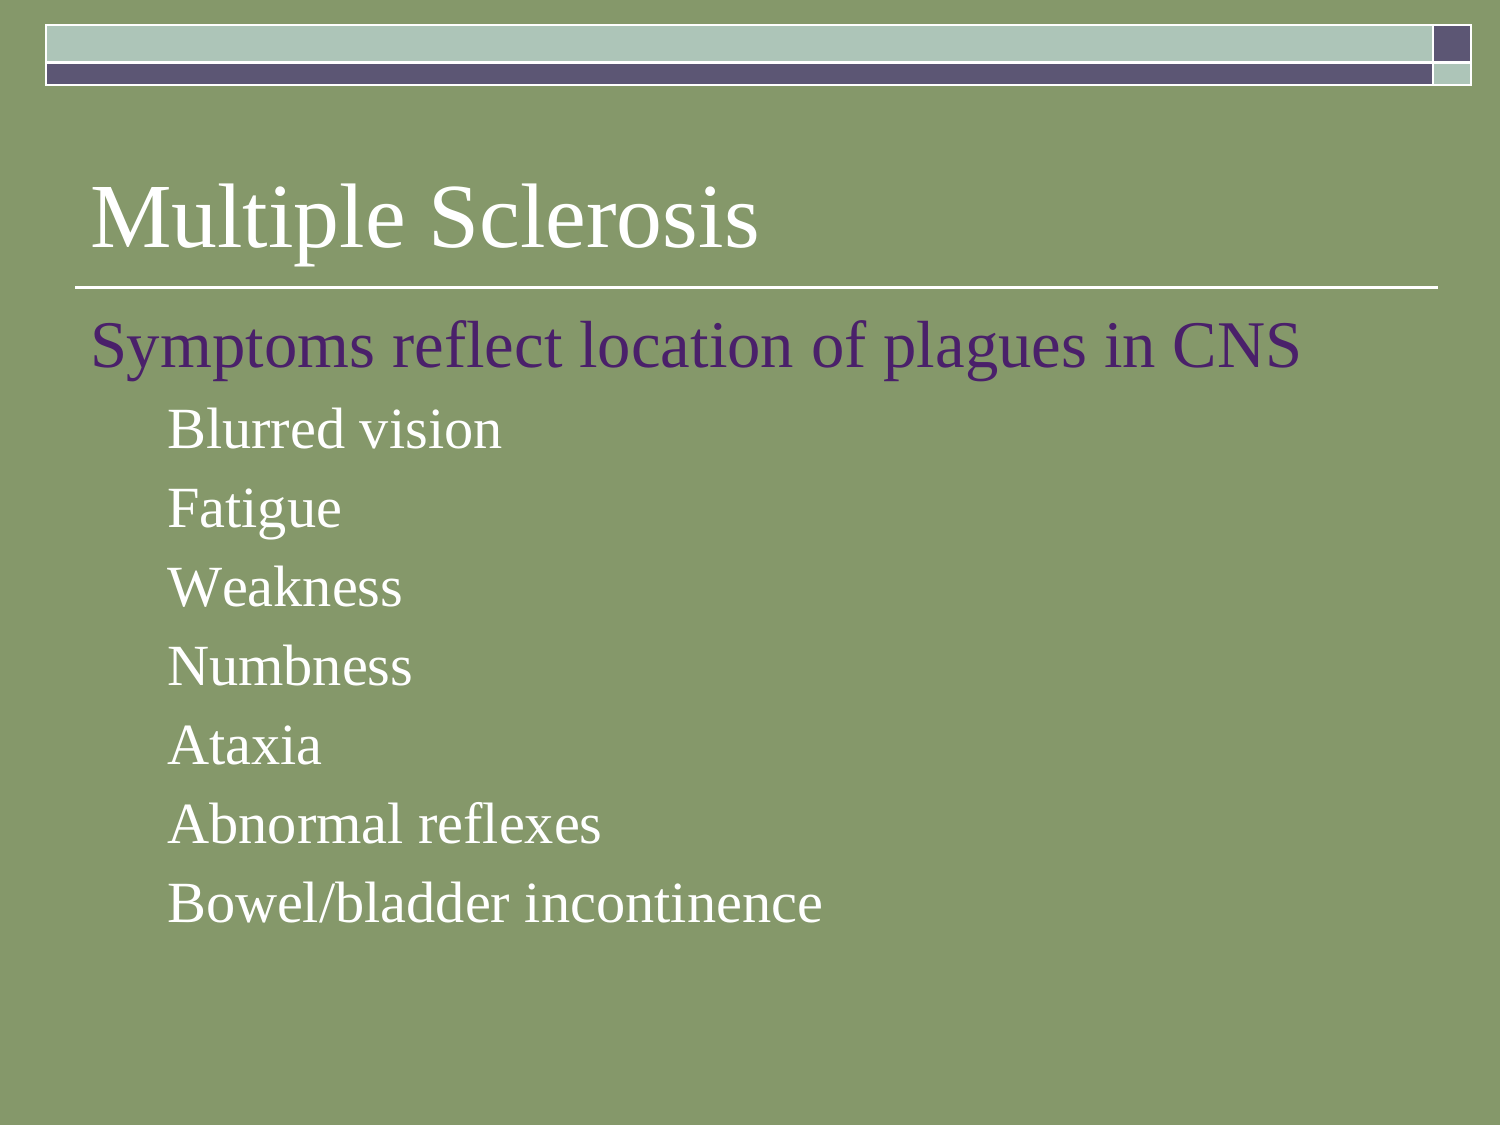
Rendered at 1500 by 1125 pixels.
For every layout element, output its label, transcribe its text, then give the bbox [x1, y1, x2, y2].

title Multiple Sclerosis [75, 87, 1426, 275]
list Symptoms reflect location of plagues in CNS Blurred vision Fatigue Weakness Numbness Ataxia Abnormal reflexes Bowel/bladder incontinence [75, 299, 1426, 1006]
